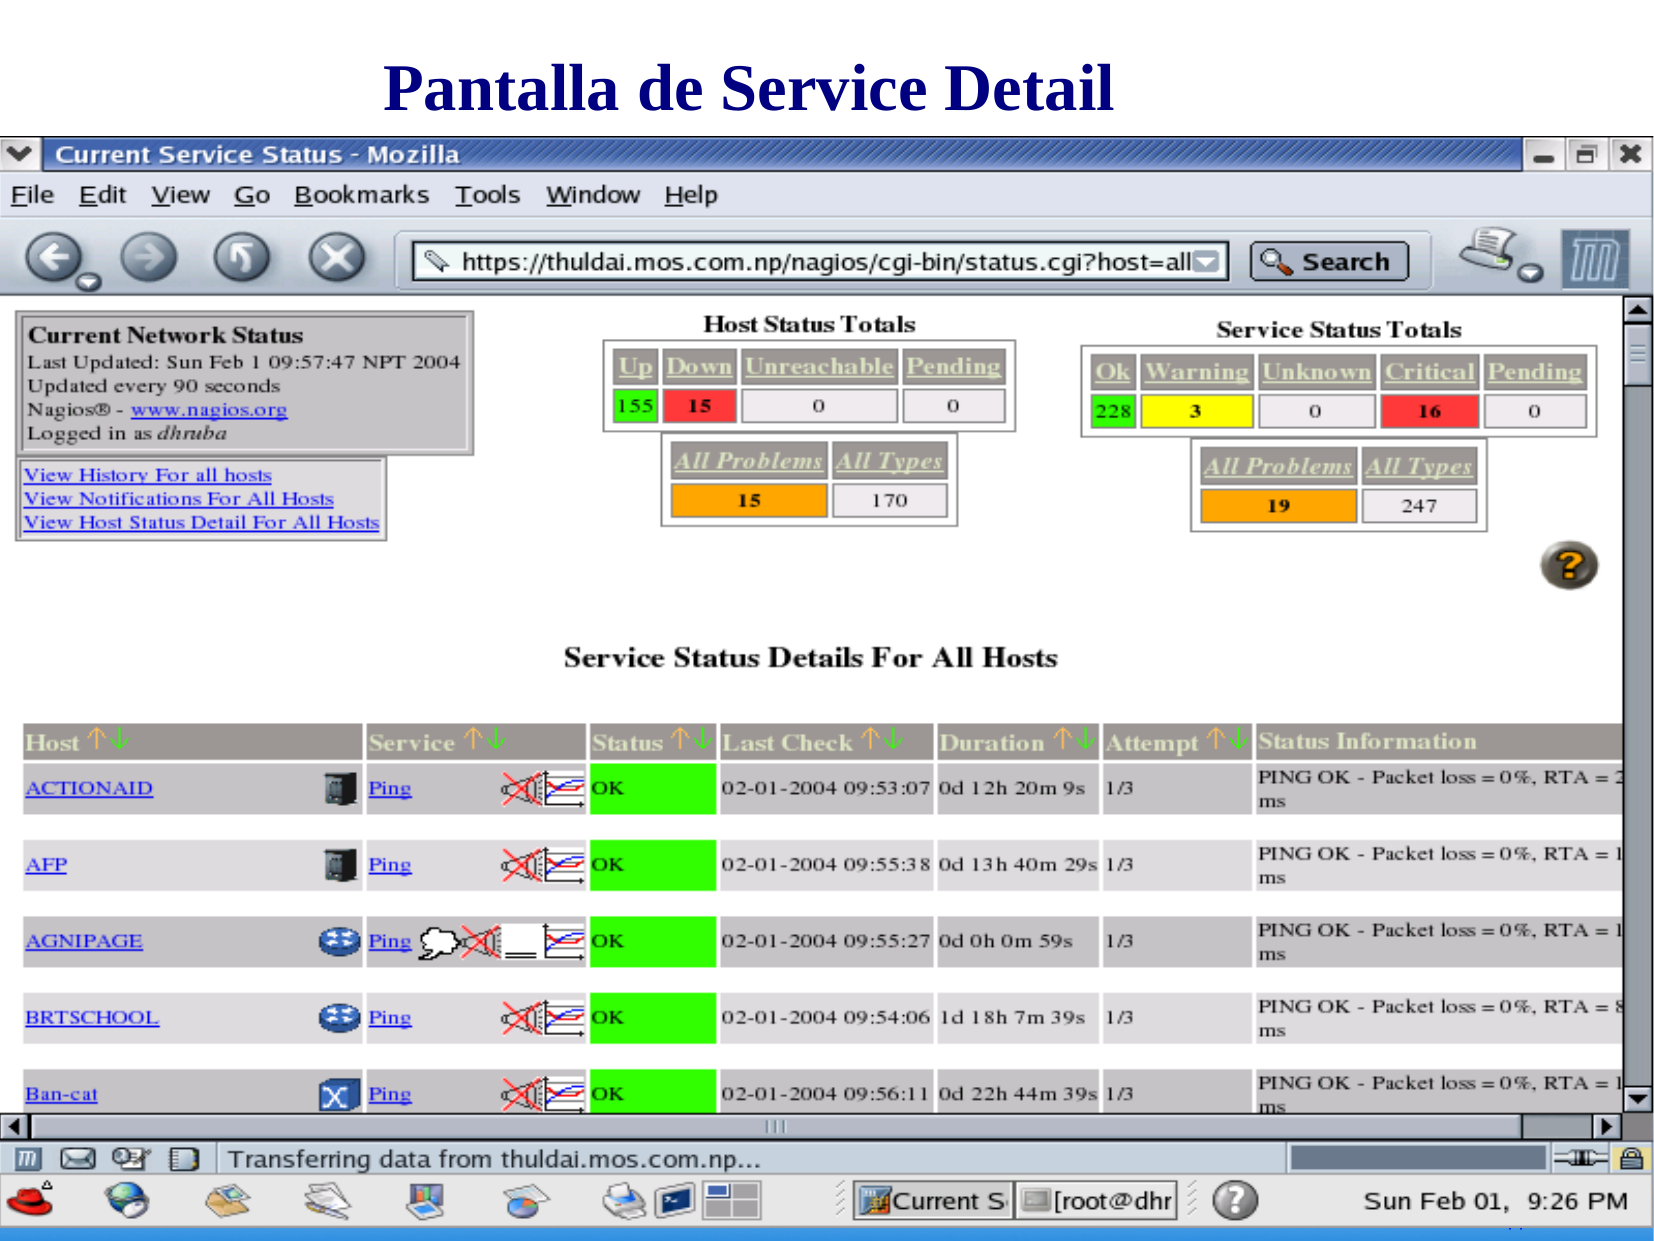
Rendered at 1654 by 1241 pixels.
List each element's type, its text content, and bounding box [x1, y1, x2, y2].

text_box Pantalla de Service Detail [112, 36, 1388, 136]
picture [0, 136, 1654, 1241]
